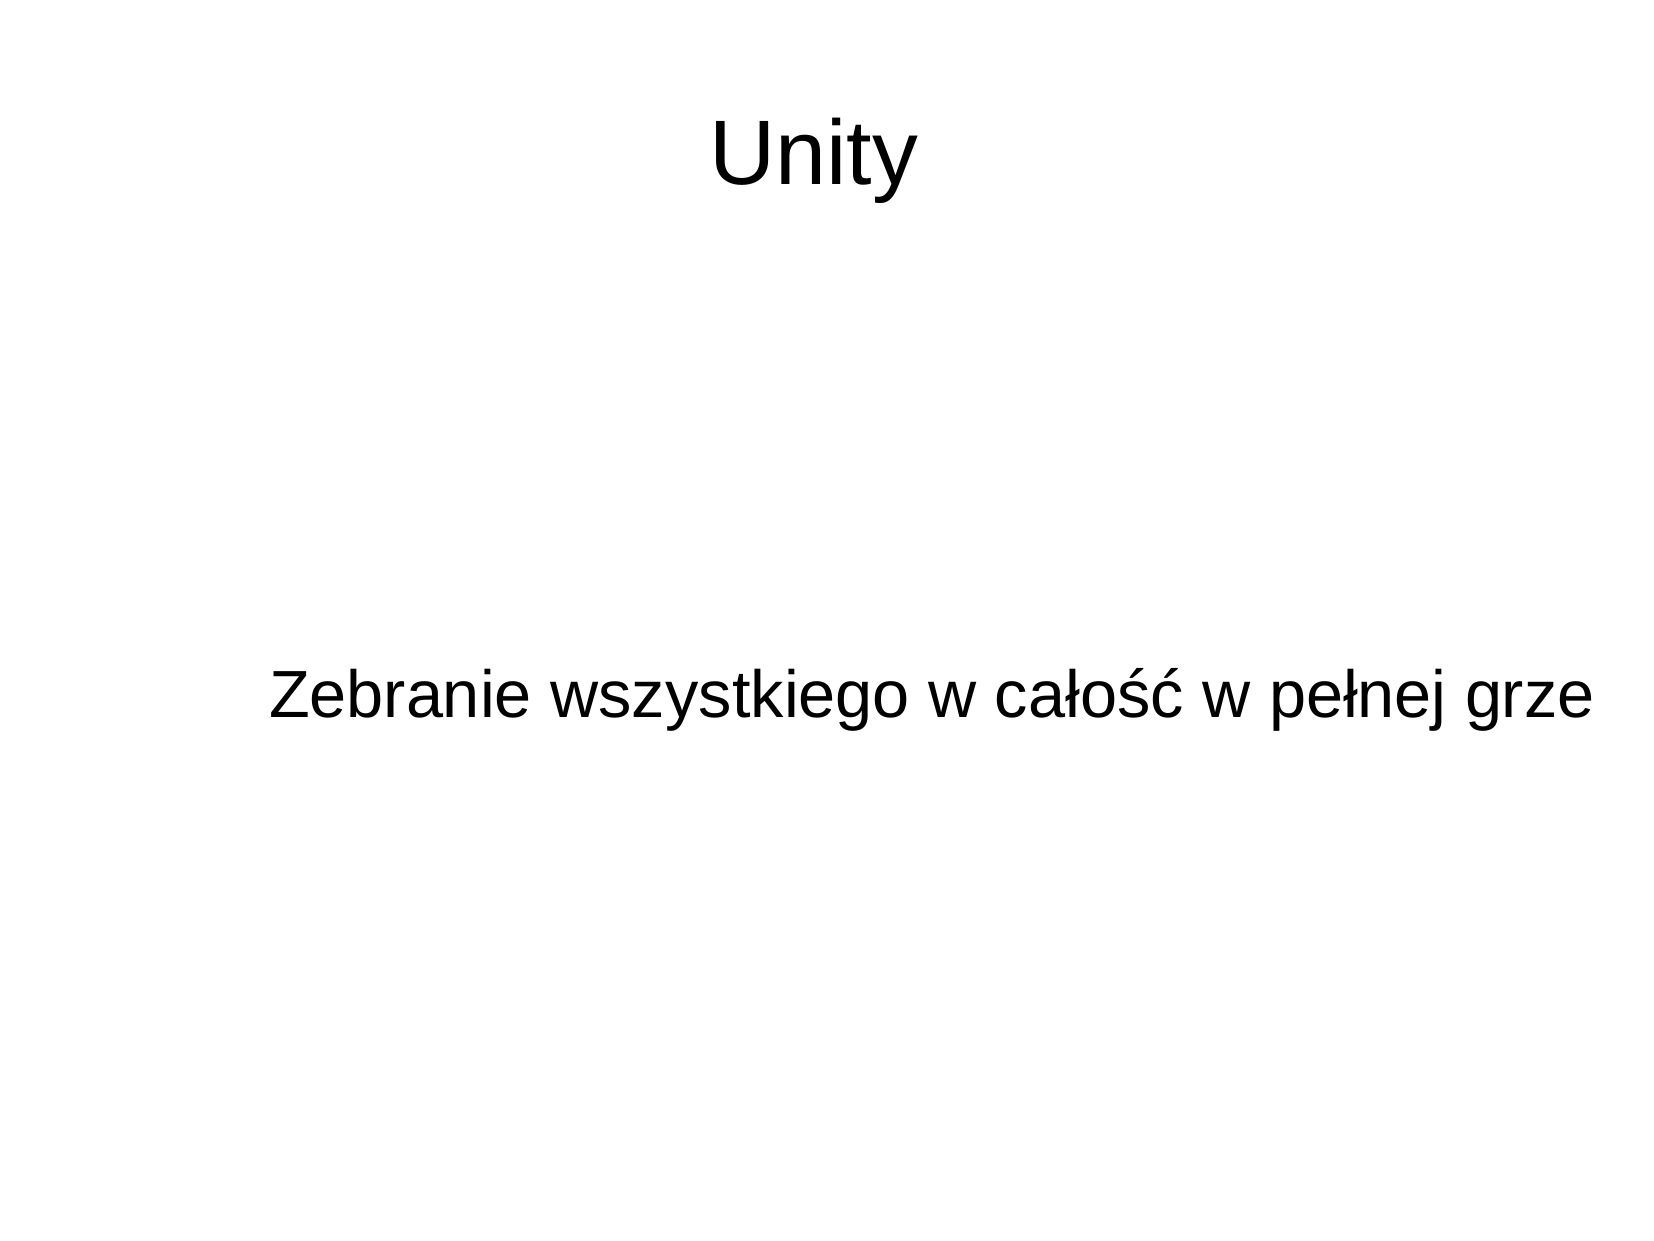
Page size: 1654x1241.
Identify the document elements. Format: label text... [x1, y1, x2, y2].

title Unity [82, 49, 1571, 257]
subtitle Zebranie wszystkiego w całość w pełnej grze [188, 285, 1654, 1105]
